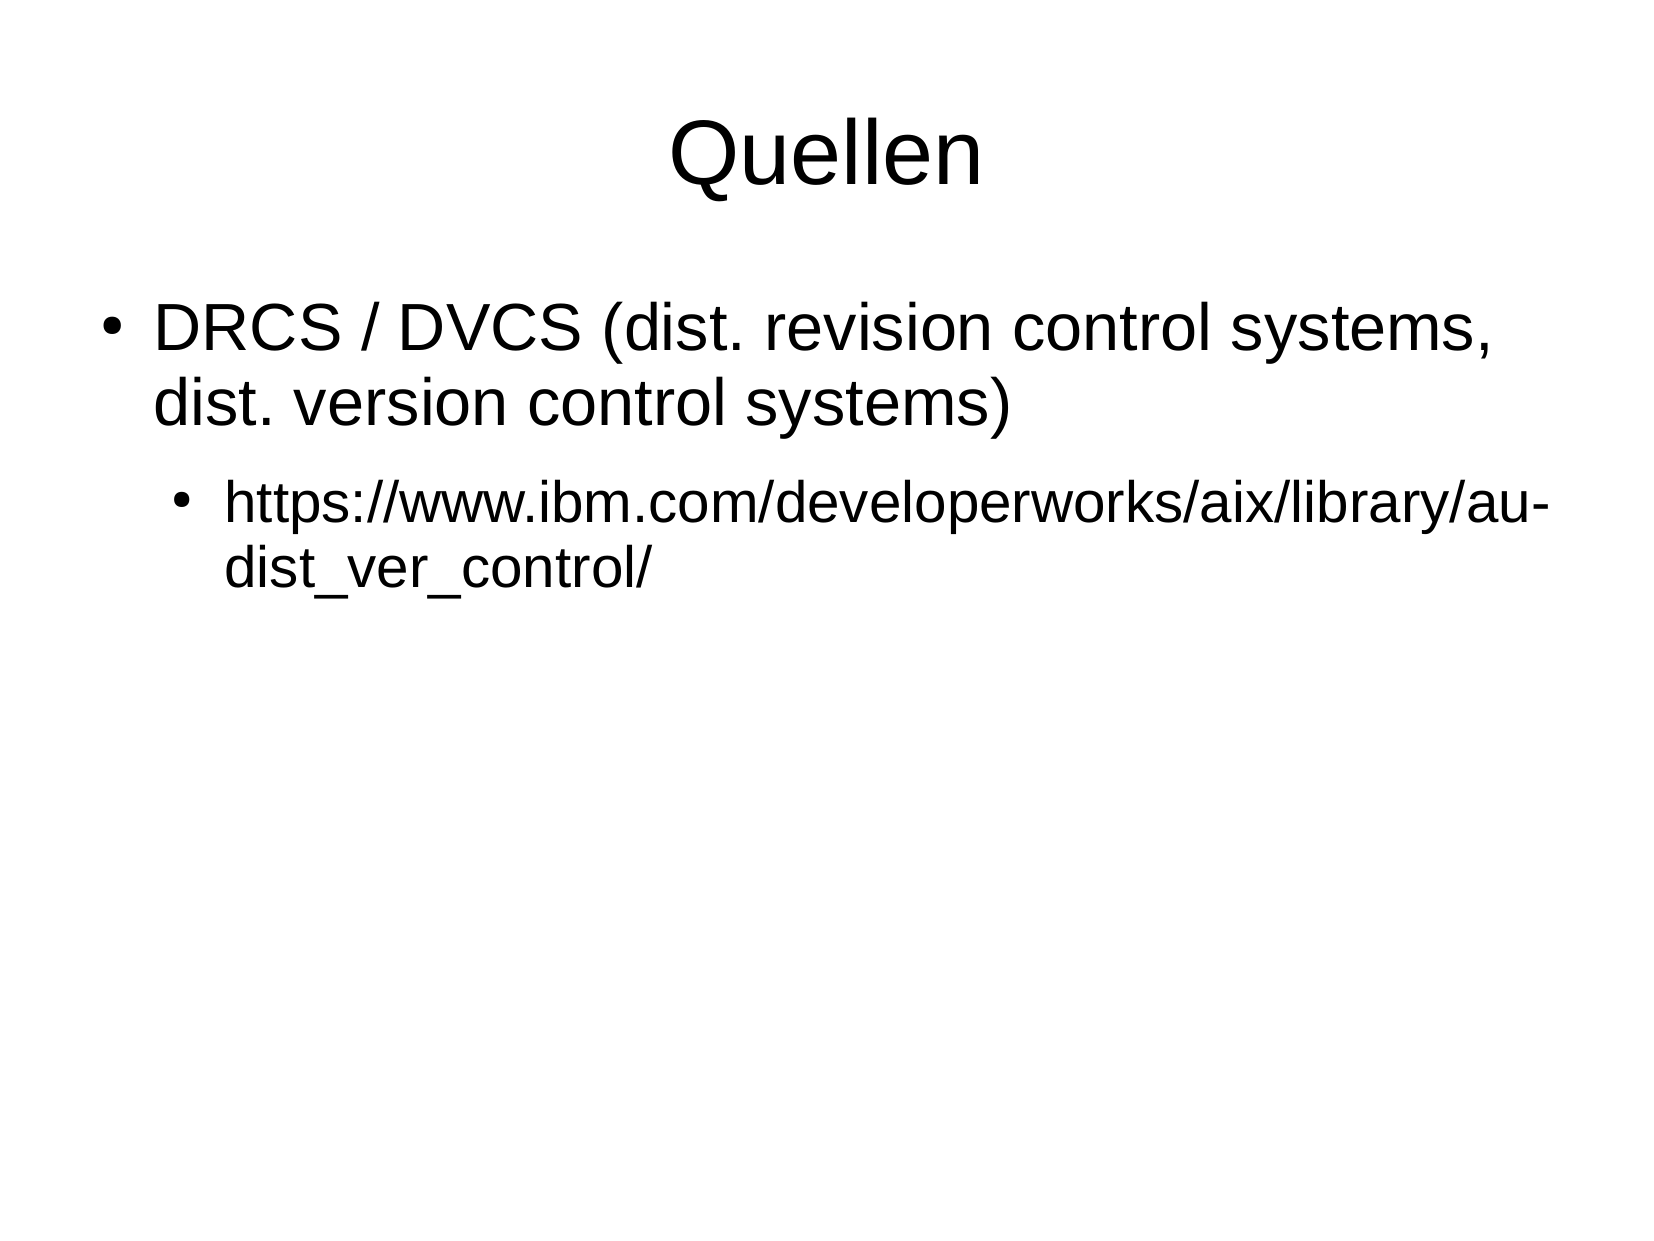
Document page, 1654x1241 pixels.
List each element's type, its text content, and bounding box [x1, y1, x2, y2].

title Quellen [82, 56, 1571, 250]
list DRCS / DVCS (dist. revision control systems, dist. version control systems) https://www.ibm.com/developerworks/aix/library/au-dist_ver_control/ [82, 290, 1571, 1094]
